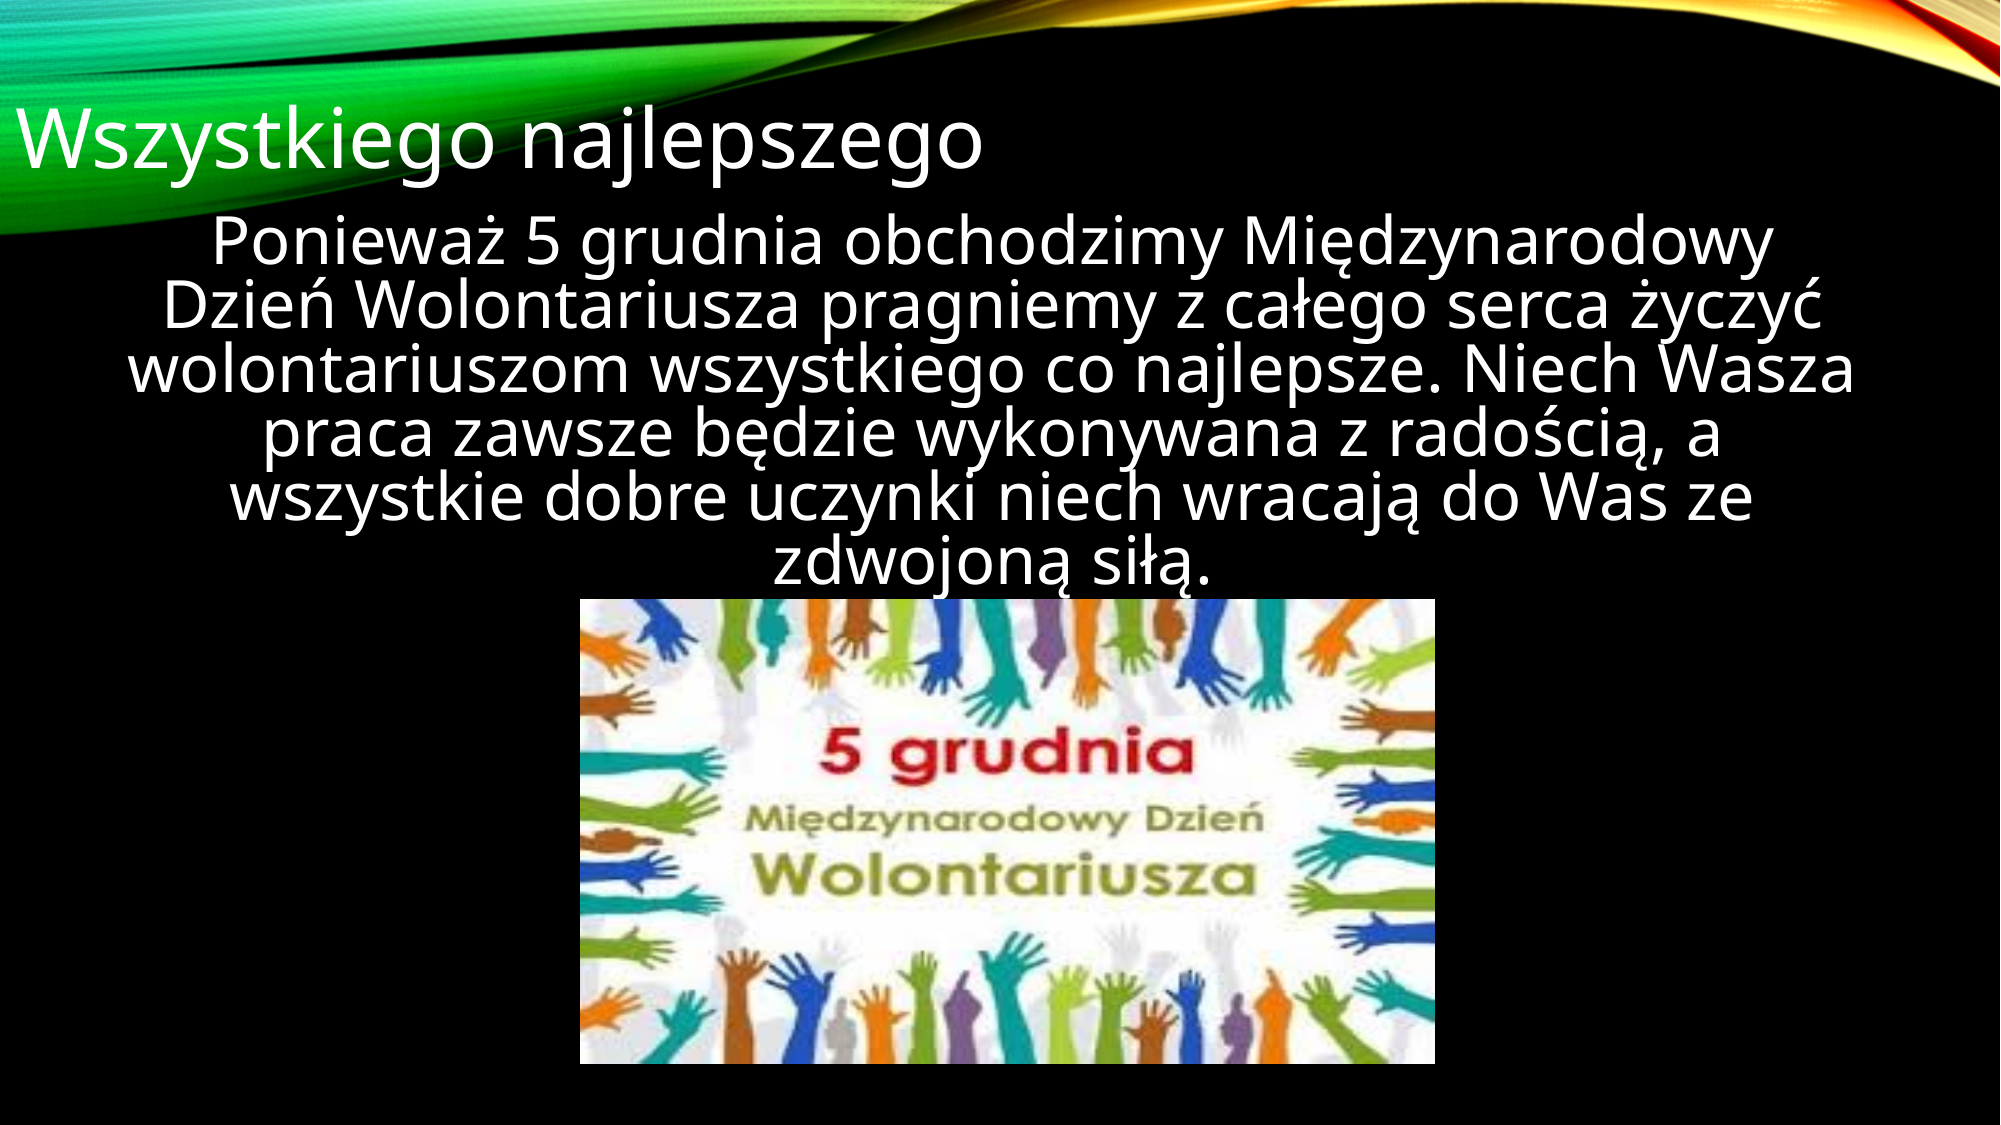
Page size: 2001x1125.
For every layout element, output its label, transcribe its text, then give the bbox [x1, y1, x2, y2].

list Ponieważ 5 grudnia obchodzimy Międzynarodowy Dzień Wolontariusza pragniemy z całego serca życzyć wolontariuszom wszystkiego co najlepsze. Niech Wasza praca zawsze będzie wykonywana z radością, a wszystkie dobre uczynki niech wracają do Was ze zdwojoną siłą. [112, 205, 1888, 647]
picture [580, 599, 1435, 1064]
title Wszystkiego najlepszego [0, 35, 1595, 248]
picture [0, 0, 2000, 237]
